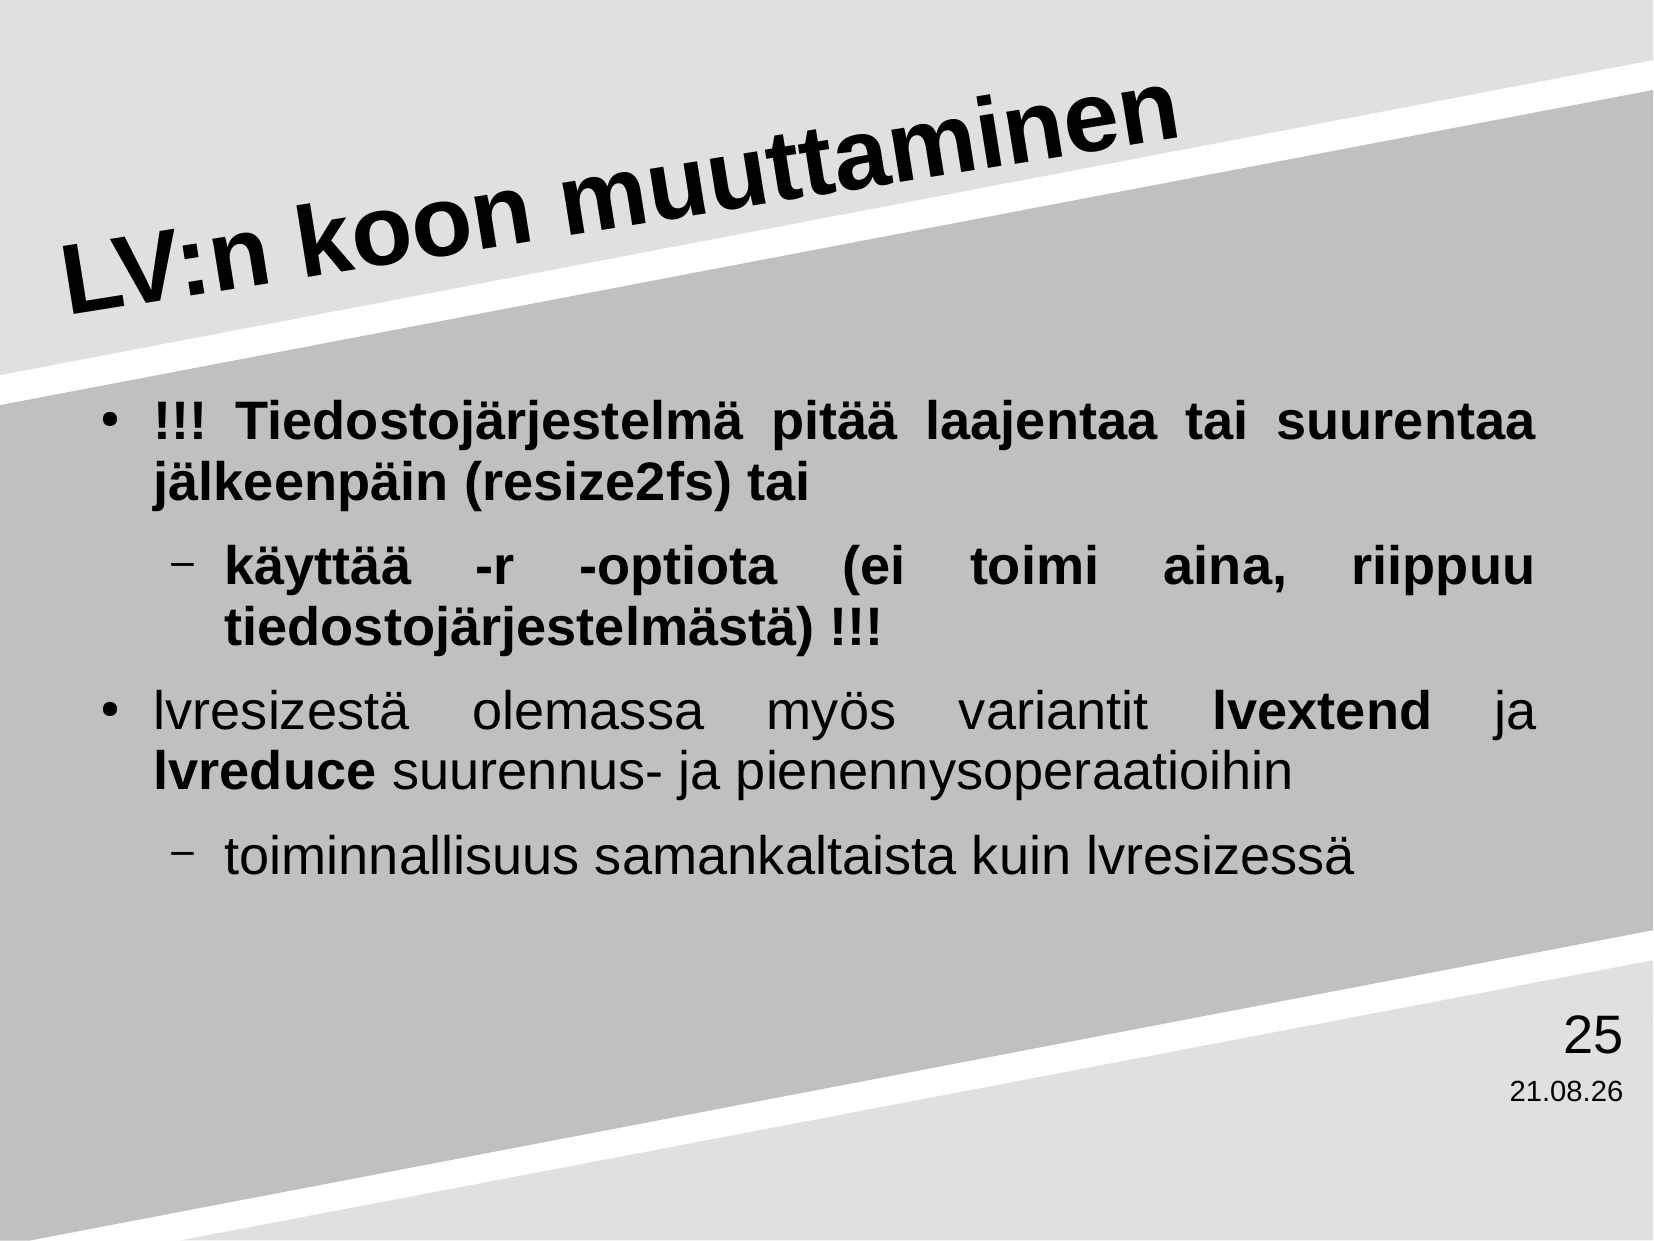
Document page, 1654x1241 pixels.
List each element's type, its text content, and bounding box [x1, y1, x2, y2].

title LV:n koon muuttaminen [45, 0, 1567, 391]
list !!! Tiedostojärjestelmä pitää laajentaa tai suurentaa jälkeenpäin (resize2fs) tai käyttää -r -optiota (ei toimi aina, riippuu tiedostojärjestelmästä) !!! lvresizestä olemassa myös variantit lvextend ja lvreduce suurennus- ja pienennysoperaatioihin toiminnallisuus samankaltaista kuin lvresizessä [82, 390, 1538, 1111]
